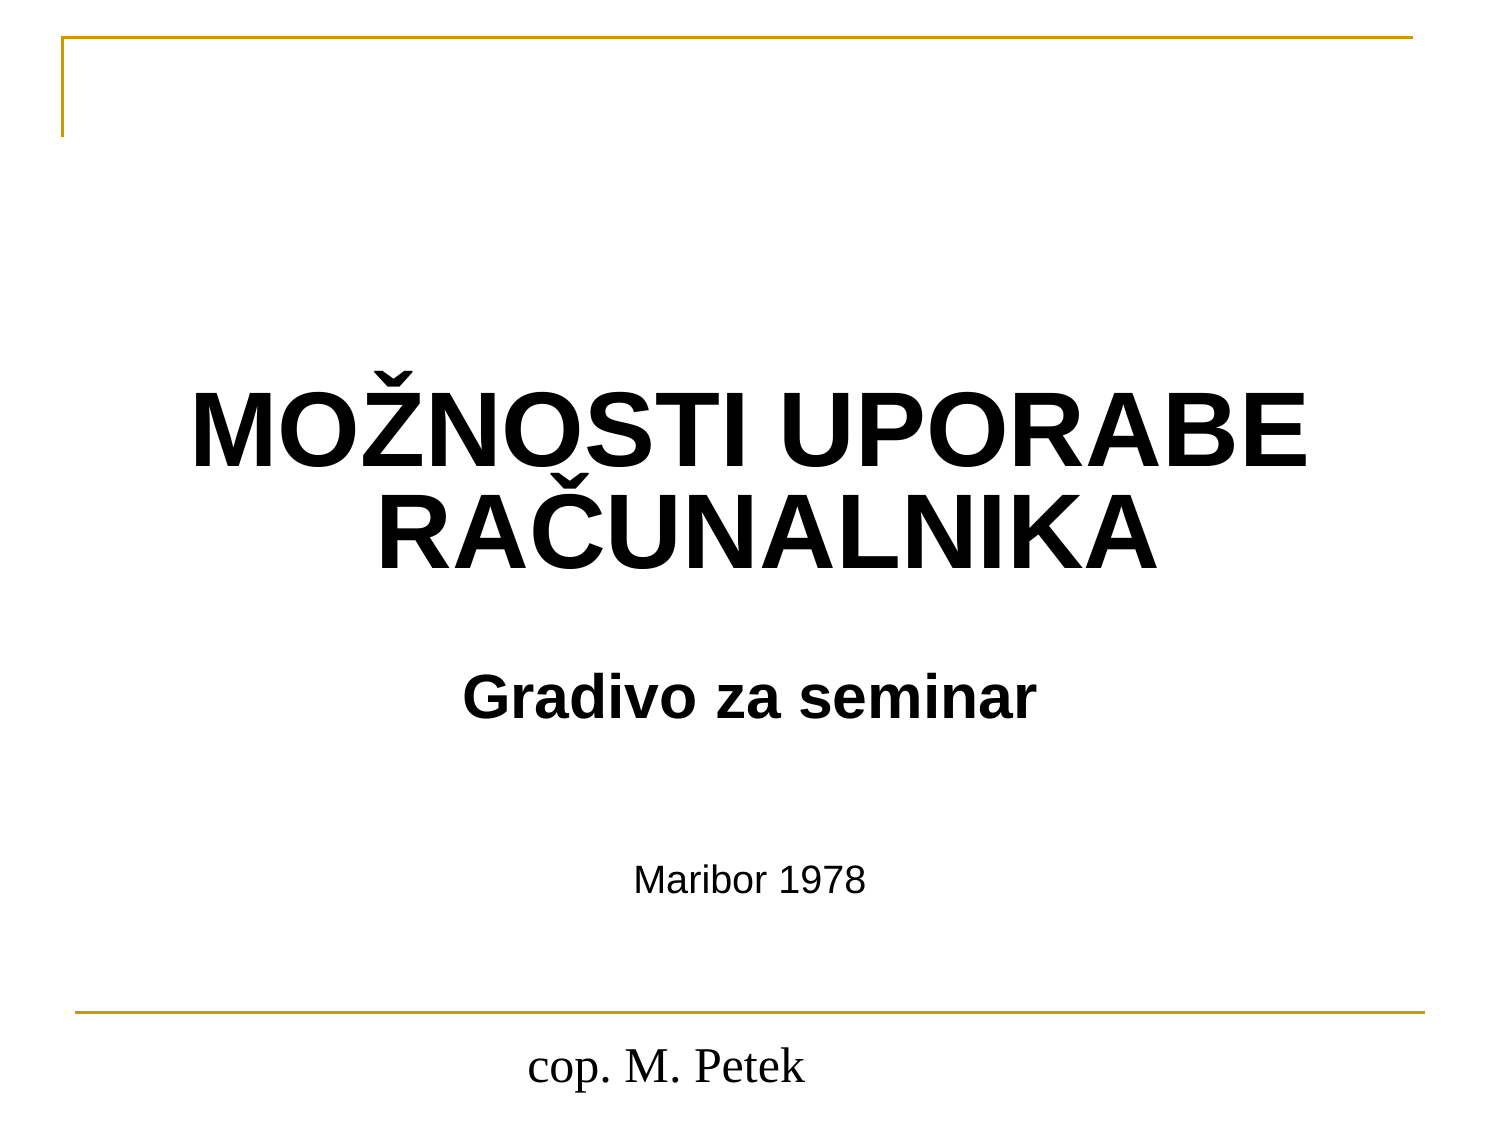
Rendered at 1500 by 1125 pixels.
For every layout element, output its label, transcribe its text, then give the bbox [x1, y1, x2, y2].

list MOŽNOSTI UPORABE RAČUNALNIKA Gradivo za seminar Maribor 1978 [75, 262, 1426, 1006]
